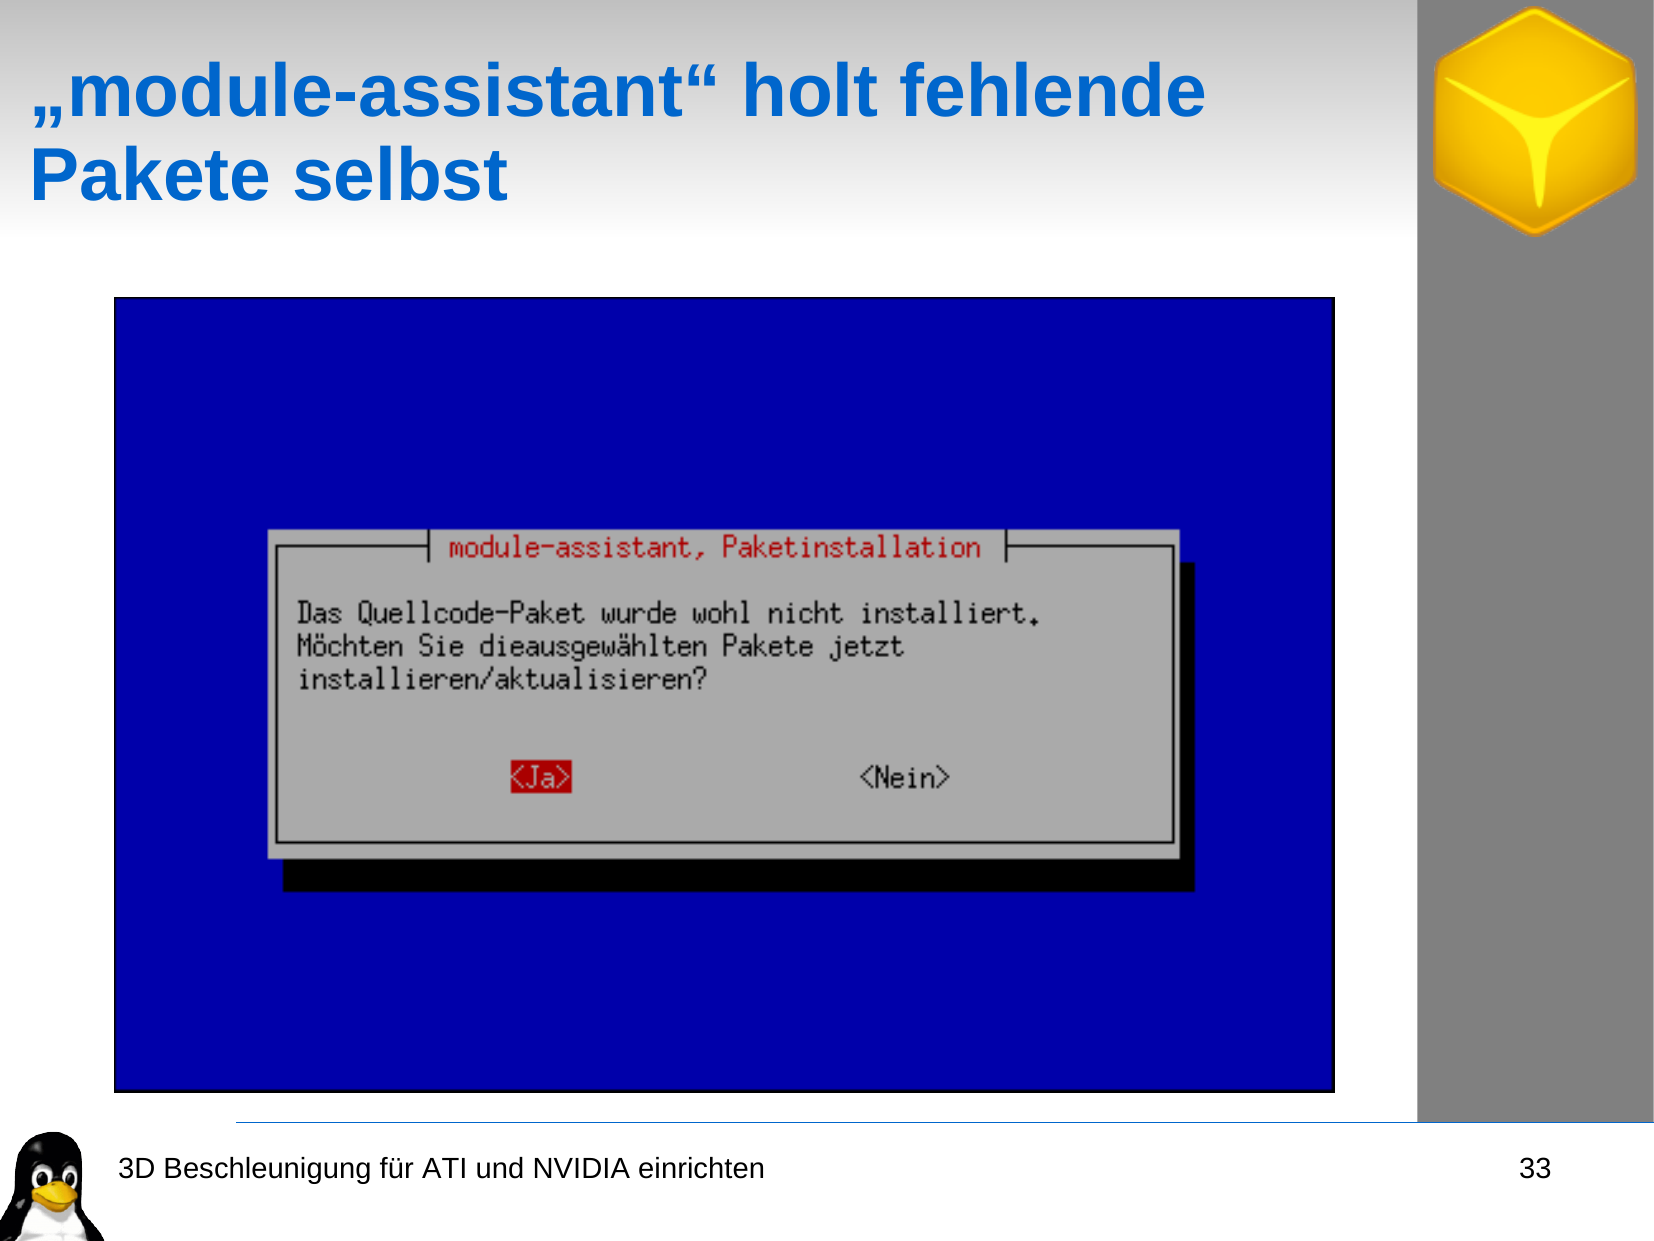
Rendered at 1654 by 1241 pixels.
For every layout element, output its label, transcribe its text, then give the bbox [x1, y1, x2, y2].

picture [114, 297, 1335, 1093]
picture [139, 1160, 148, 1176]
picture [1433, 6, 1638, 237]
picture [0, 1121, 148, 1241]
title „module-assistant“ holt fehlende Pakete selbst [29, 29, 1388, 237]
